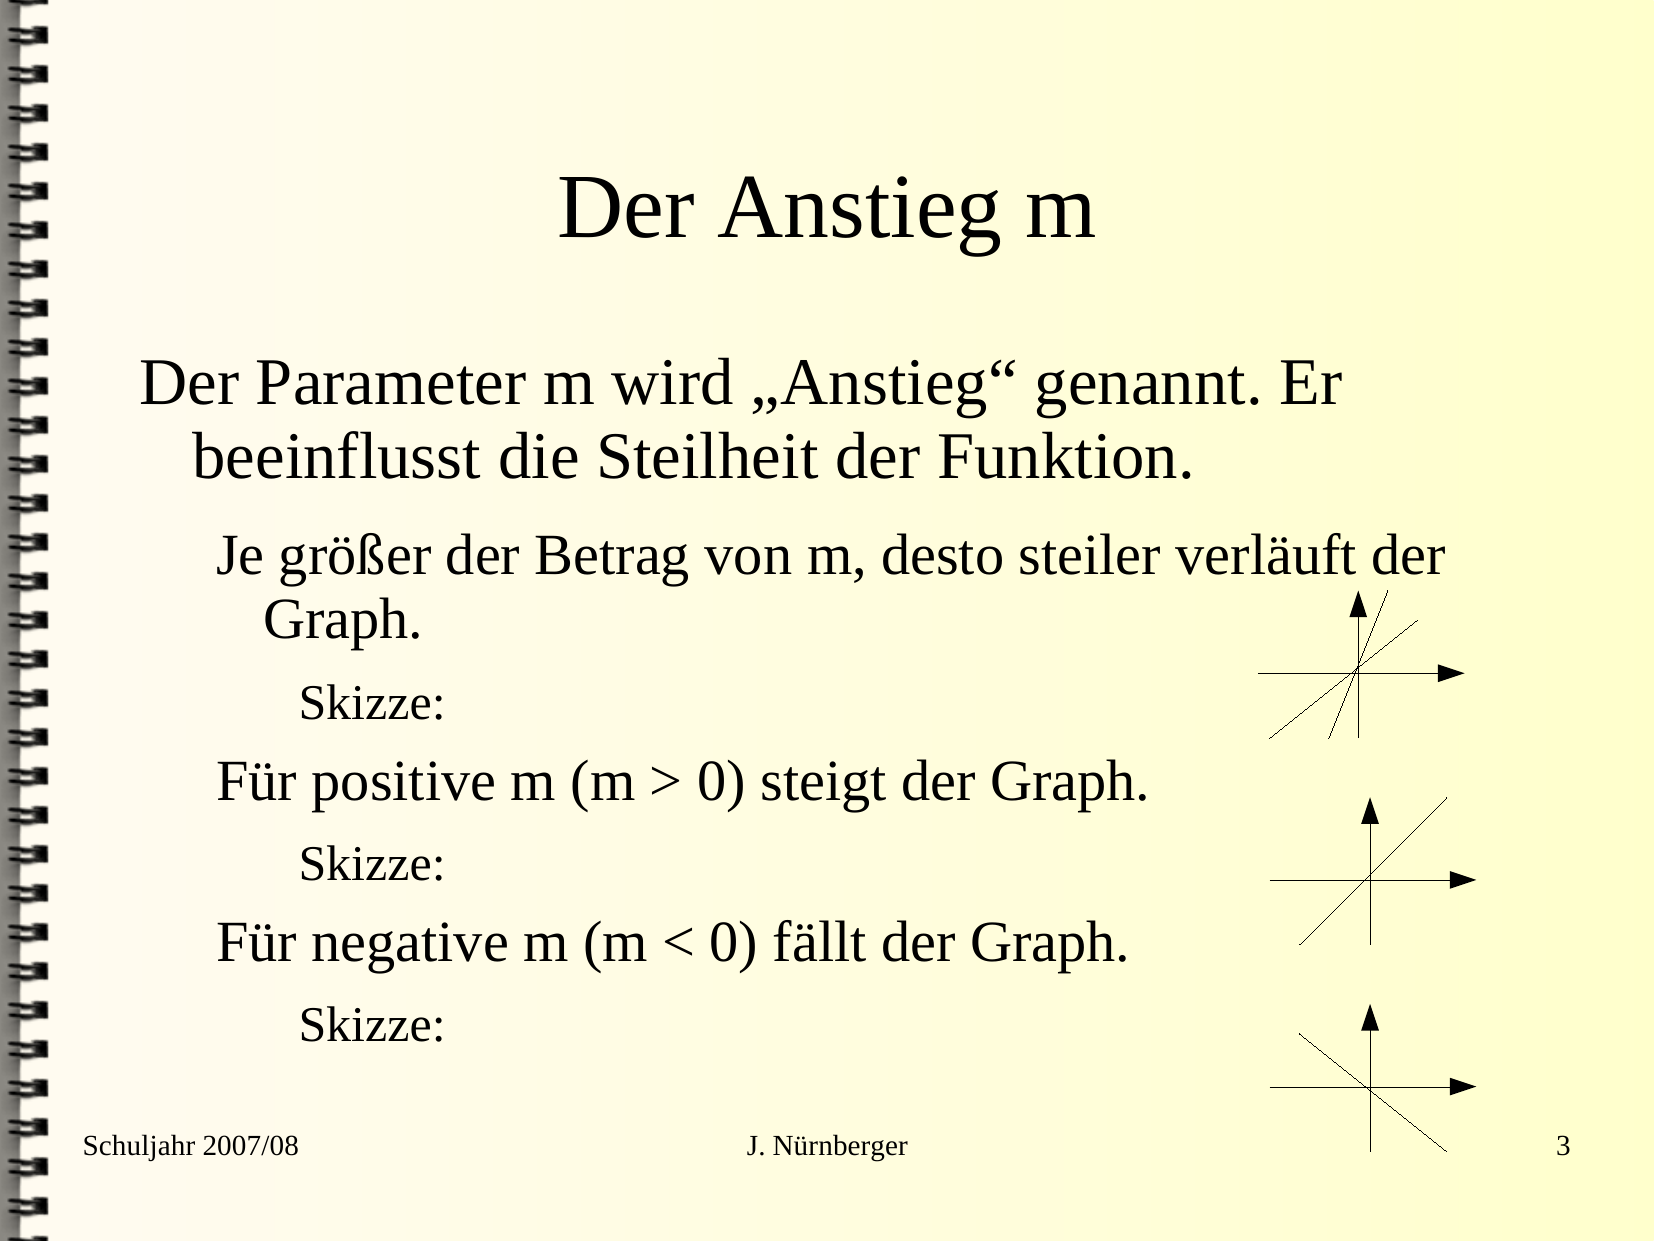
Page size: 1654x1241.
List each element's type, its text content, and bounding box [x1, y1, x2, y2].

list Der Parameter m wird „Anstieg“ genannt. Er beeinflusst die Steilheit der Funktion. Je größer der Betrag von m, desto steiler verläuft der Graph. Skizze: Für positive m (m > 0) steigt der Graph. Skizze: Für negative m (m < 0) fällt der Graph. Skizze: [121, 344, 1534, 1112]
picture [0, 0, 1654, 1241]
title Der Anstieg m [121, 110, 1534, 303]
